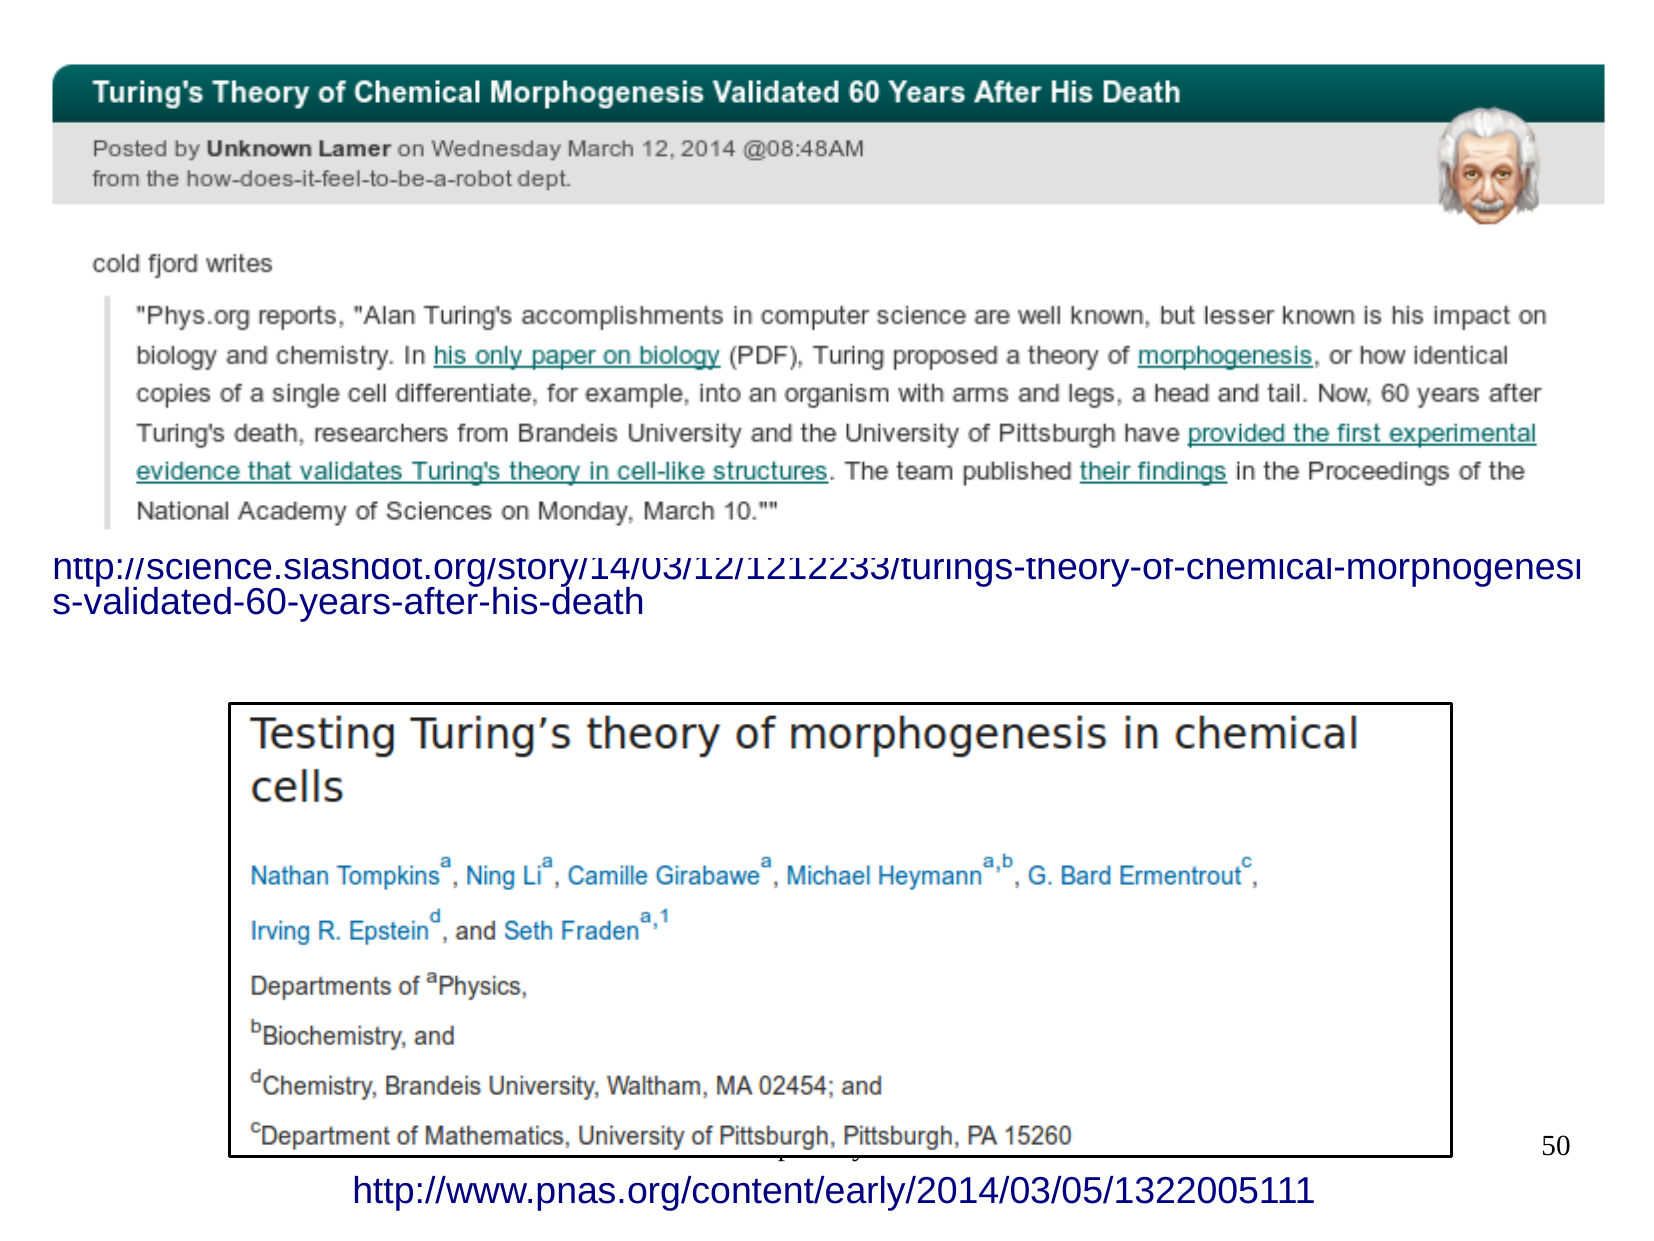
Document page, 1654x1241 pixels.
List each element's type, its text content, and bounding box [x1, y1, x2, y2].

text_box http://www.pnas.org/content/early/2014/03/05/1322005111 [337, 1162, 1351, 1220]
text_box http://science.slashdot.org/story/14/03/12/1212233/turings-theory-of-chemical-morphogenesis-validated-60-years-after-his-death [37, 558, 1613, 638]
picture [230, 704, 1450, 1155]
picture [37, 37, 1629, 558]
